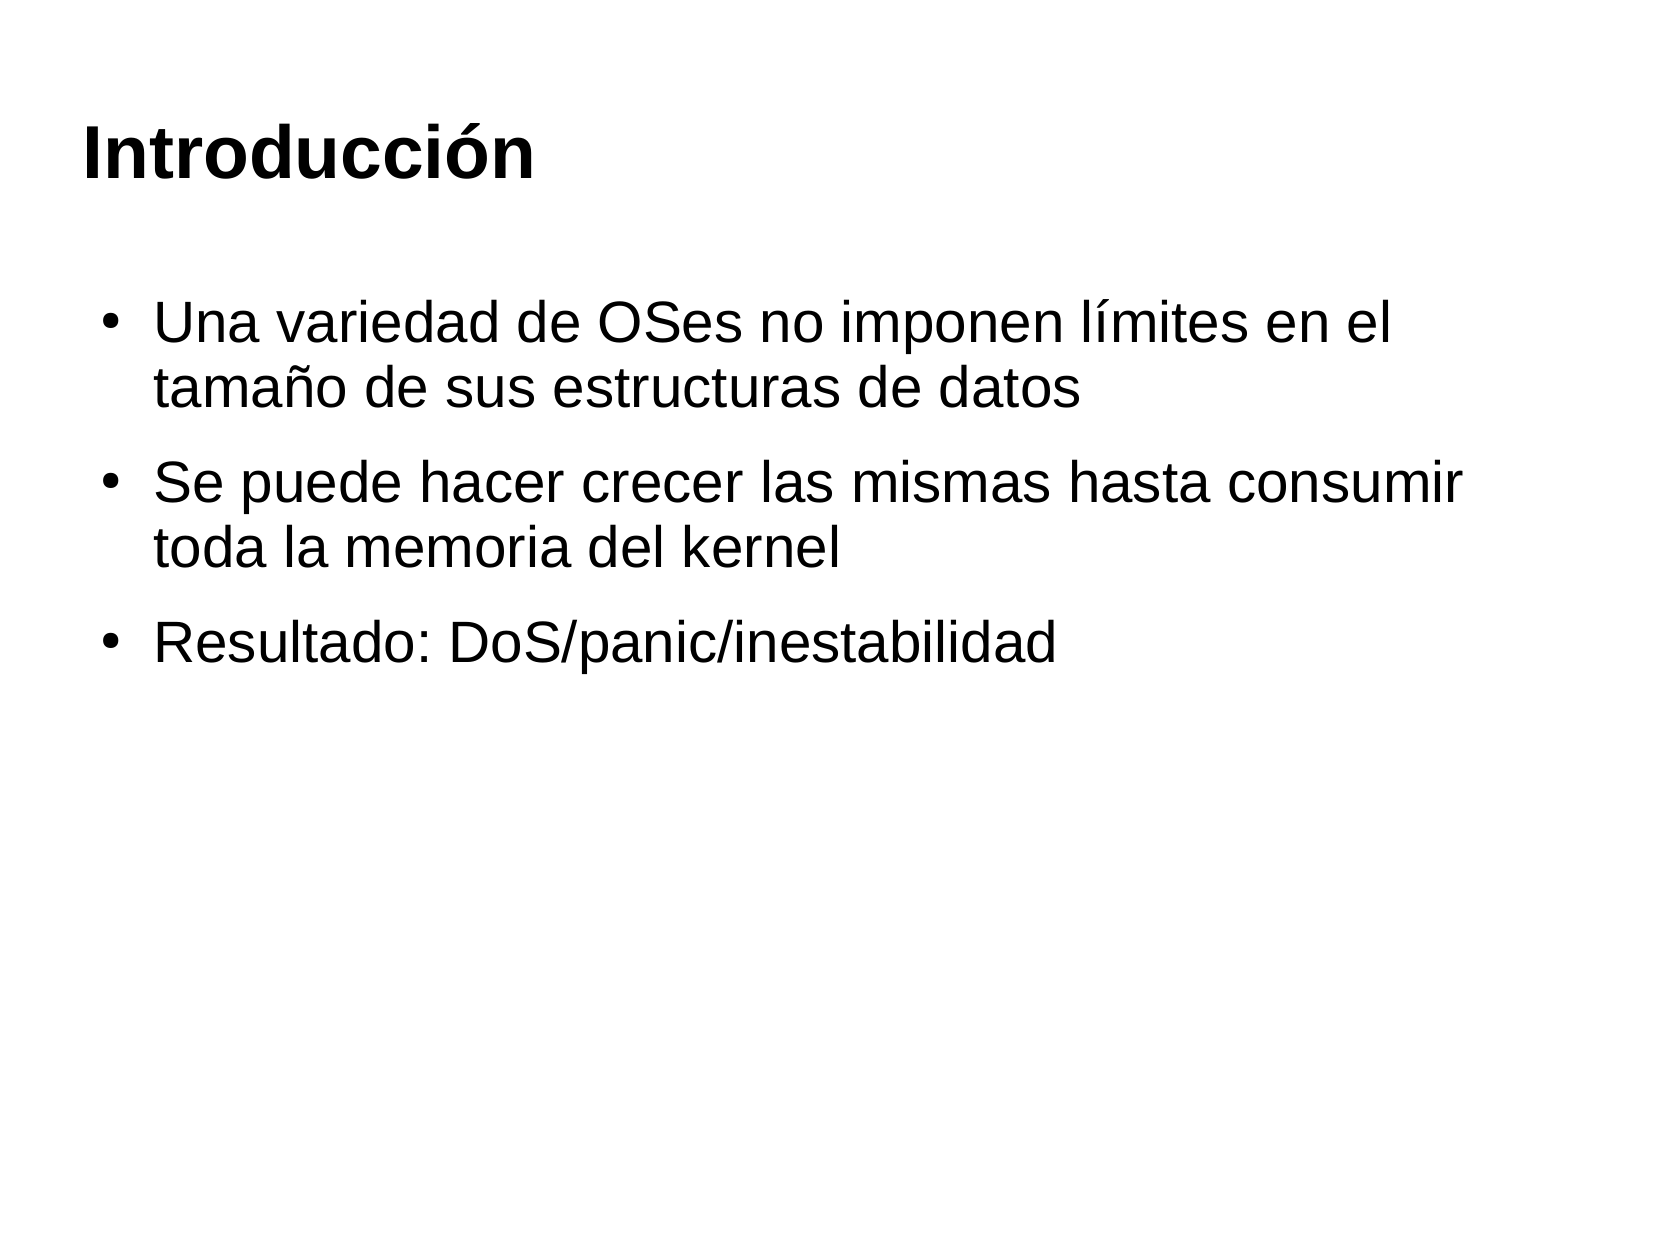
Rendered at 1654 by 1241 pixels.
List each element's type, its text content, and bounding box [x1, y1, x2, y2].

title Introducción [82, 56, 1571, 250]
list Una variedad de OSes no imponen límites en el tamaño de sus estructuras de datos Se puede hacer crecer las mismas hasta consumir toda la memoria del kernel Resultado: DoS/panic/inestabilidad [82, 290, 1571, 1109]
